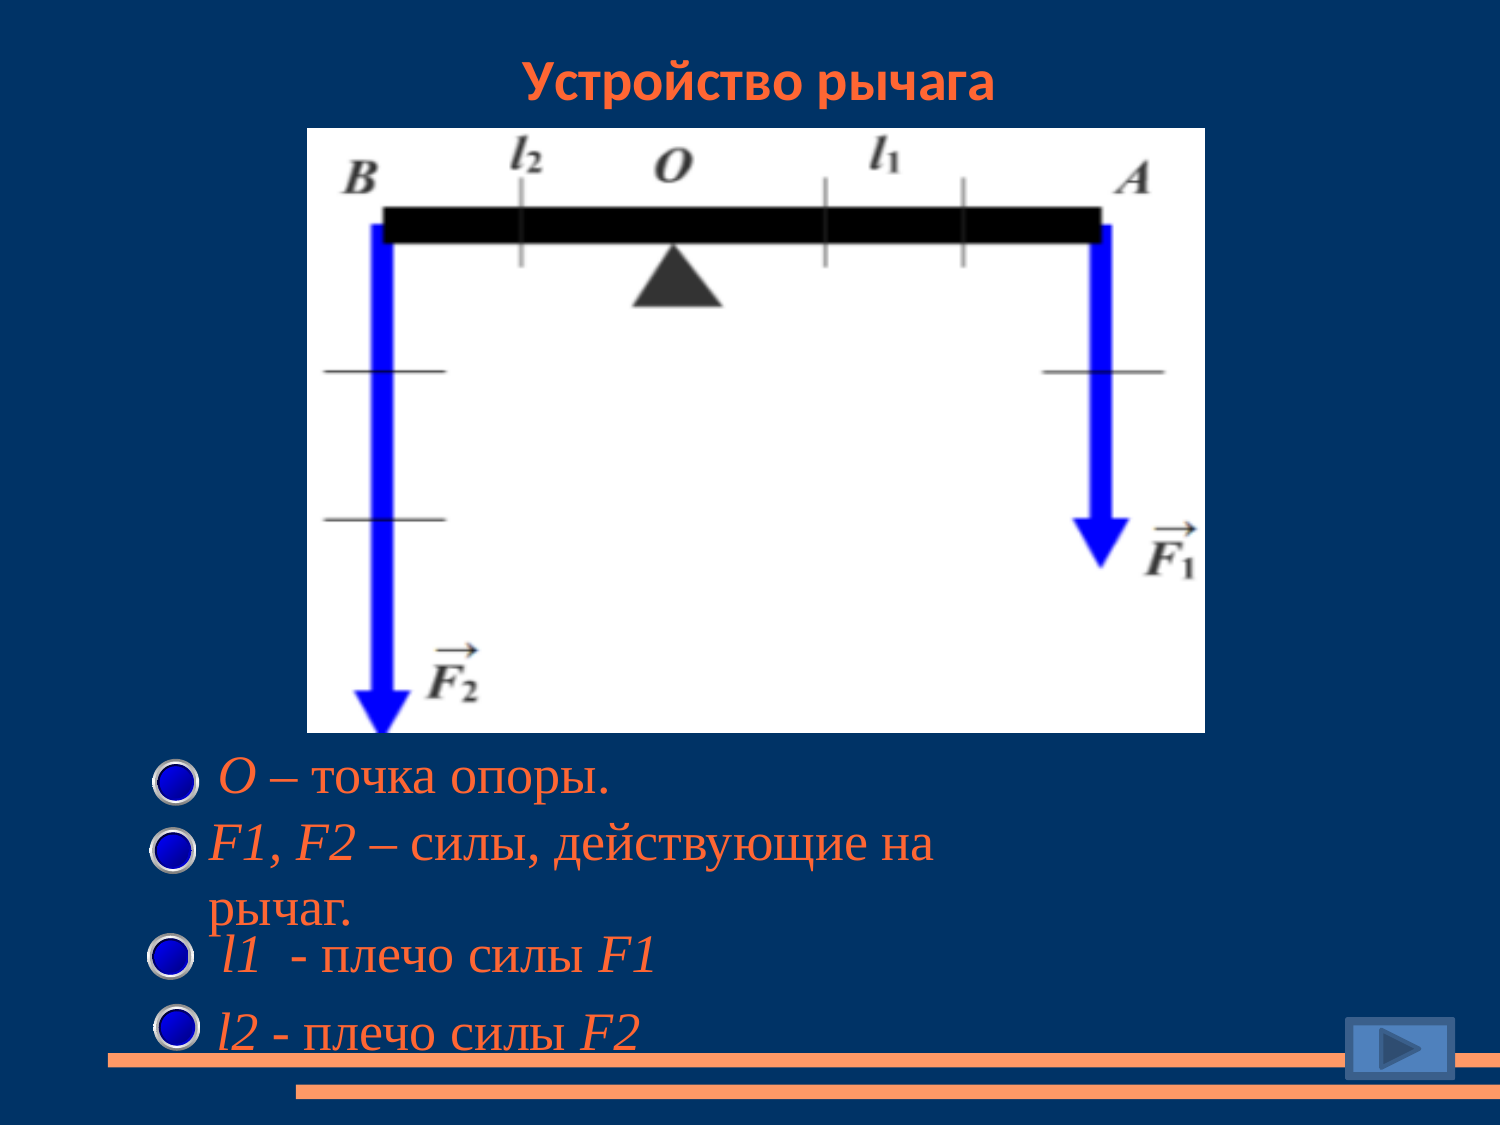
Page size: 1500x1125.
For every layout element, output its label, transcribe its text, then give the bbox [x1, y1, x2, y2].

text_box [152, 758, 200, 806]
picture [307, 128, 1205, 733]
text_box [147, 933, 194, 980]
text_box [1348, 1019, 1454, 1079]
text_box [153, 1003, 201, 1051]
text_box l2 - плечо силы F2 [201, 988, 697, 1069]
text_box F1, F2 – силы, действующие на рычаг. [193, 799, 1097, 944]
text_box [149, 827, 197, 875]
text_box l1 - плечо силы F1 [206, 910, 701, 991]
text_box О – точка опоры. [203, 732, 626, 813]
title Устройство рычага [398, 35, 1121, 128]
